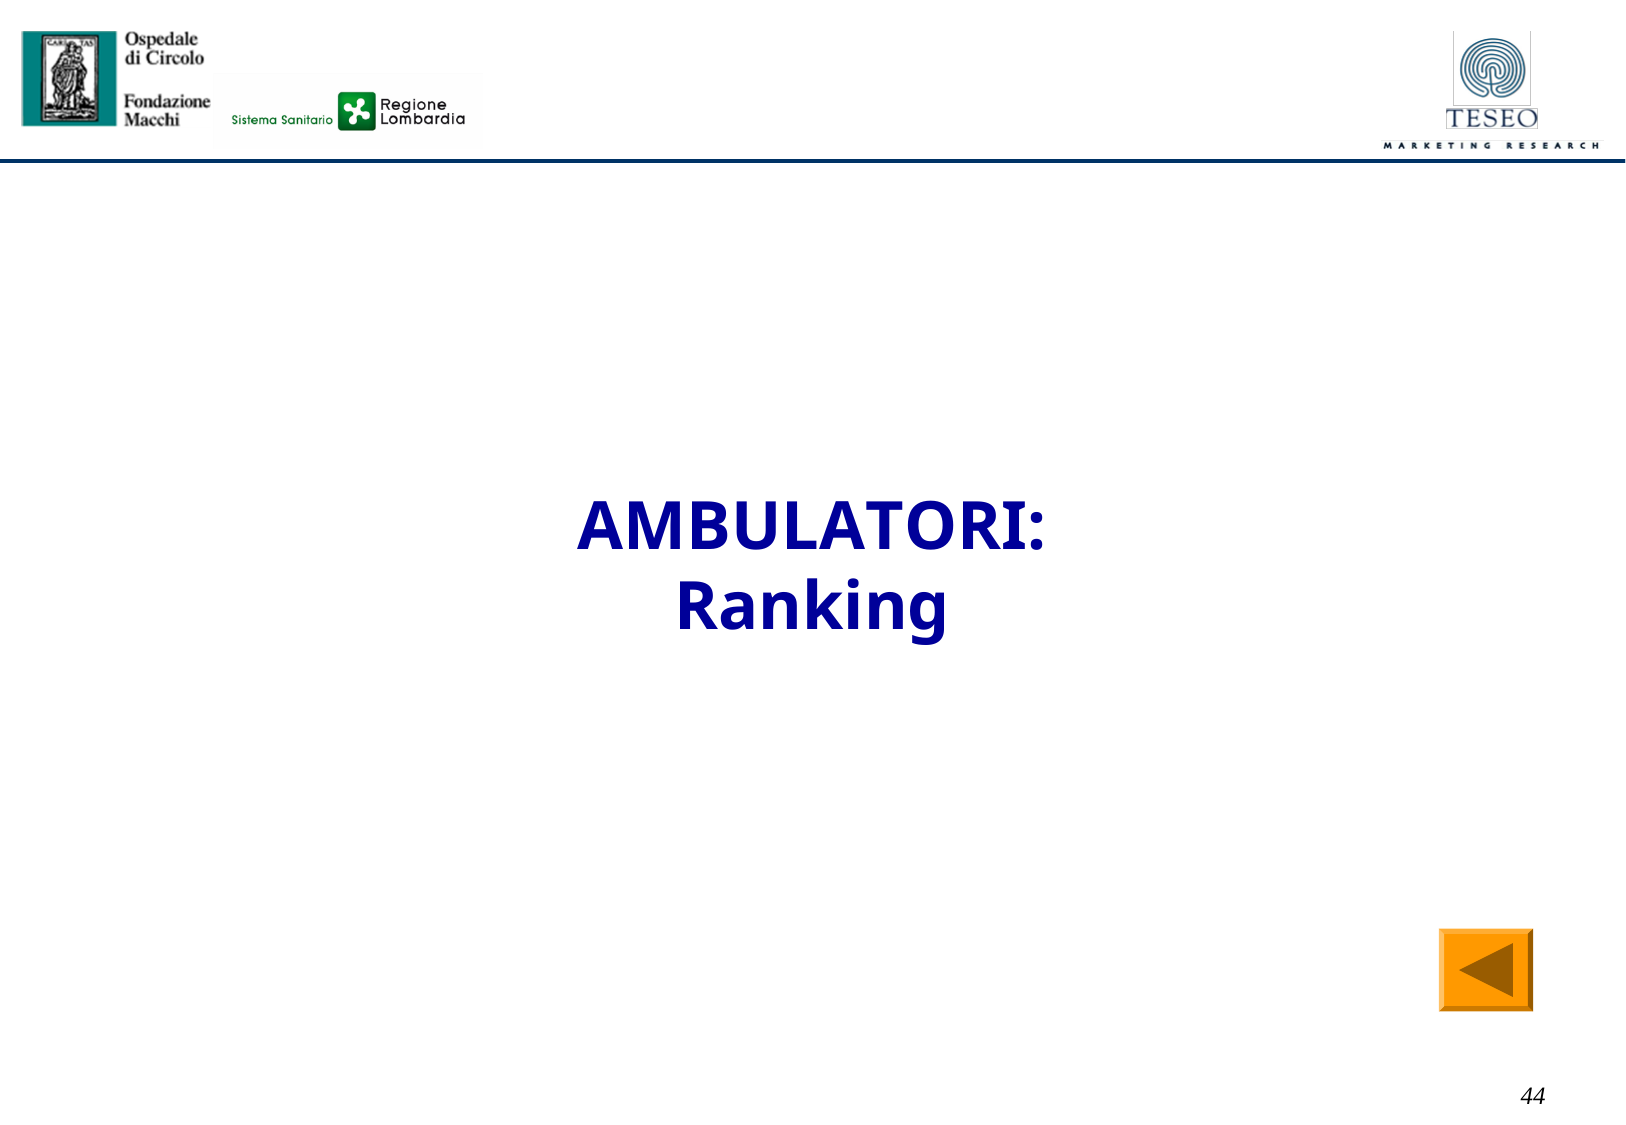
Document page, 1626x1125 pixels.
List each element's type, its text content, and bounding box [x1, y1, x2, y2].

picture [21, 31, 483, 149]
text_box AMBULATORI: Ranking [121, 469, 1504, 657]
picture [1381, 31, 1604, 149]
text_box (valori medi, scala 1-7) [1438, 928, 1445, 1012]
text_box [1440, 928, 1534, 1012]
